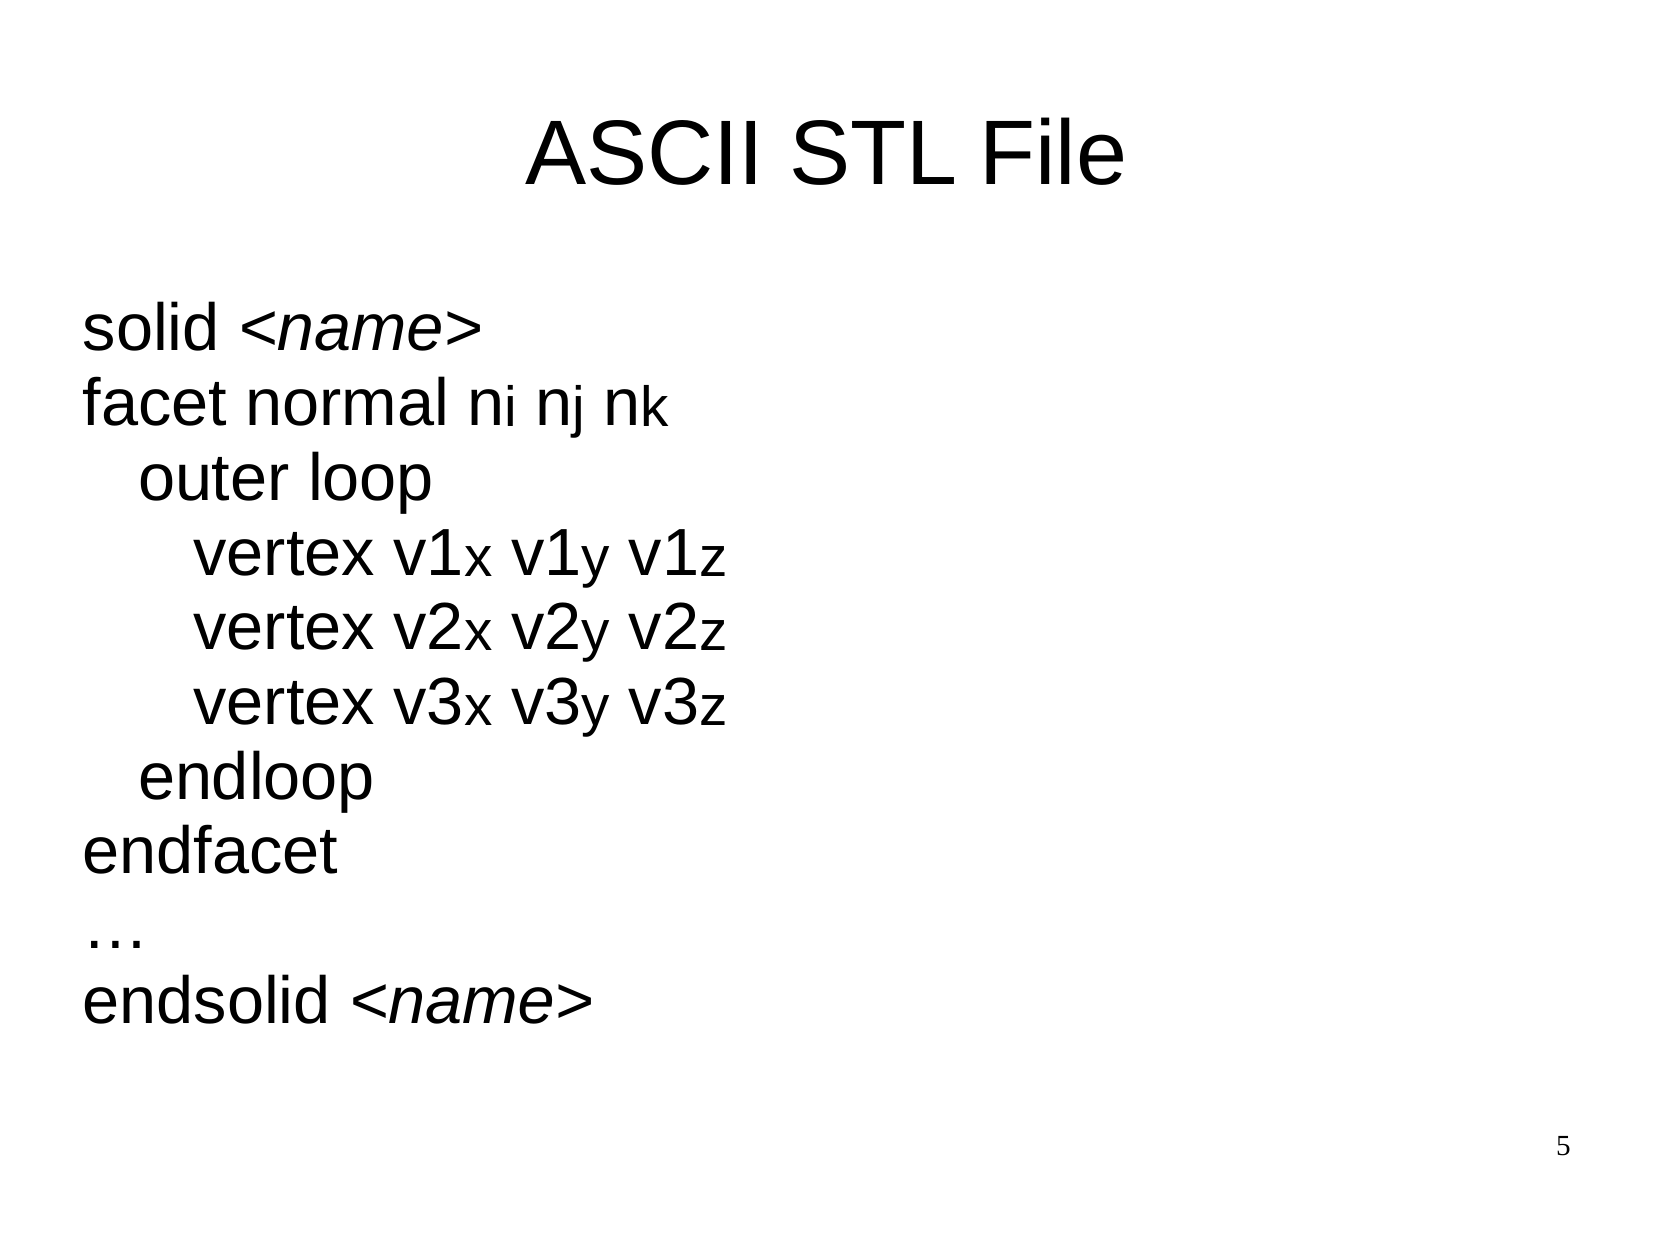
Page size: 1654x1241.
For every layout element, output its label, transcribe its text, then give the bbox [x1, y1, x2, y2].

list solid <name> facet normal ni nj nk outer loop vertex v1x v1y v1z vertex v2x v2y v2z vertex v3x v3y v3z endloop endfacet … endsolid <name> [82, 290, 1538, 1157]
title ASCII STL File [82, 49, 1571, 257]
